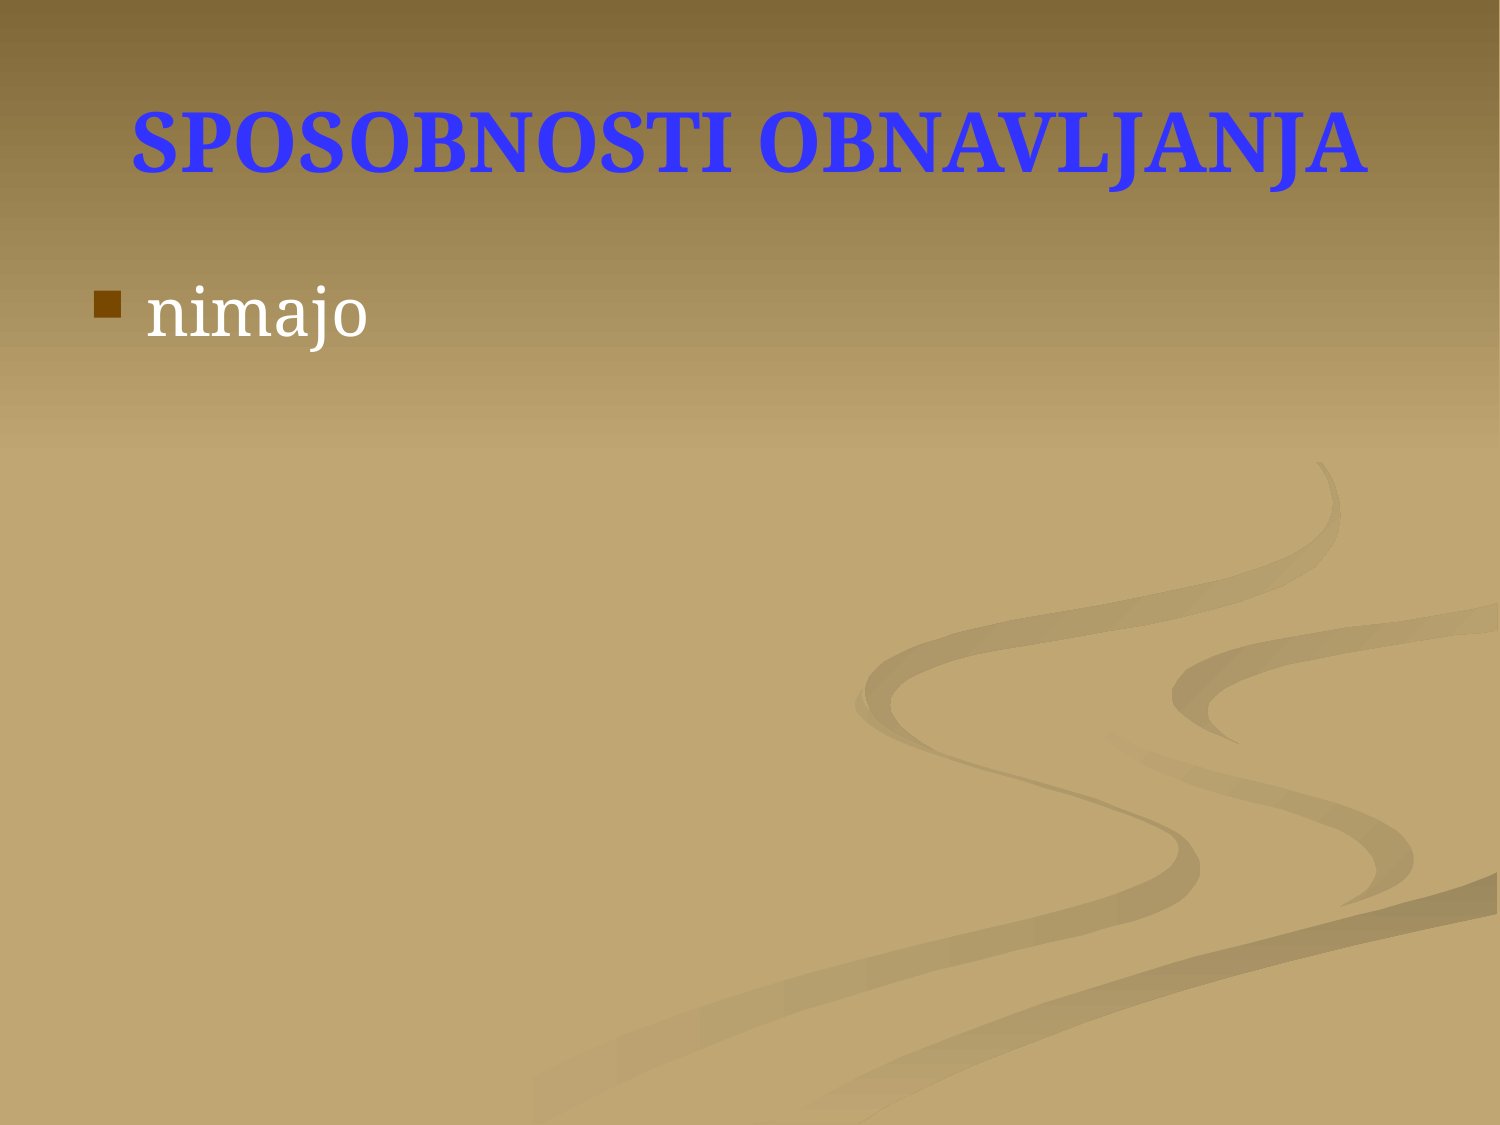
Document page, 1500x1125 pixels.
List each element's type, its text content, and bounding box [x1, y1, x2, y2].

list nimajo [75, 262, 1425, 1005]
title SPOSOBNOSTI OBNAVLJANJA [75, 45, 1425, 233]
